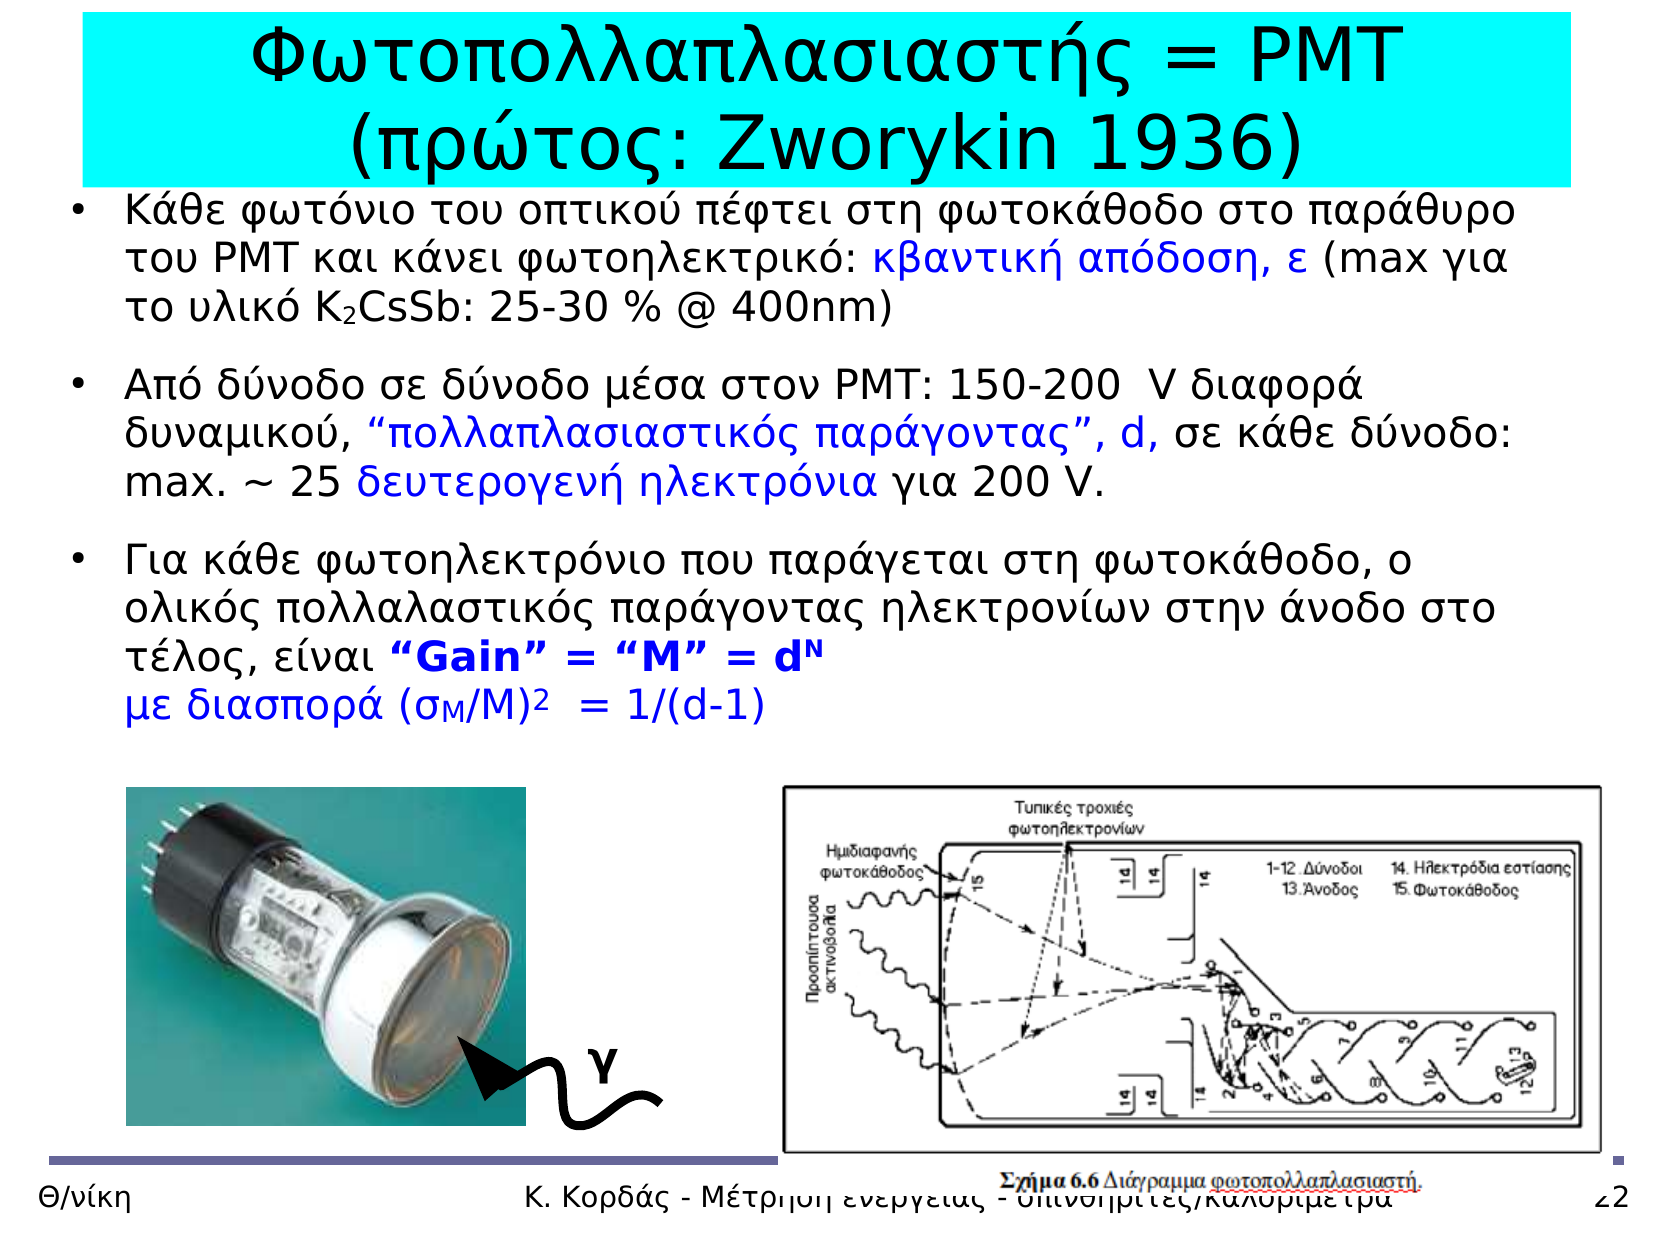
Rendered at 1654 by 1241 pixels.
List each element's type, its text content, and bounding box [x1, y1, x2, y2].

list Κάθε φωτόνιο του οπτικού πέφτει στη φωτοκάθοδο στο παράθυρο του PMT και κάνει φωτοηλεκτρικό: κβαντική απόδοση, ε (max για το υλικό K2CsSb: 25-30 % @ 400nm) Από δύνοδο σε δύνοδο μέσα στον PMT: 150-200 V διαφορά δυναμικού, “πολλαπλασιαστικός παράγοντας”, d, σε κάθε δύνοδο: max. ~ 25 δευτερογενή ηλεκτρόνια για 200 V. Για κάθε φωτοηλεκτρόνιο που παράγεται στη φωτοκάθοδο, ο ολικός πολλαλαστικός παράγοντας ηλεκτρονίων στην άνοδο στο τέλος, είναι “Gain” = “Μ” = dN με διασπορά (σΜ/Μ)2 = 1/(d-1) [53, 185, 1542, 1162]
picture [778, 773, 1613, 1196]
picture [126, 787, 526, 1126]
text_box γ [572, 1024, 634, 1094]
title Φωτοπολλαπλασιαστής = PMT (πρώτος: Ζworykin 1936) [82, 12, 1571, 188]
